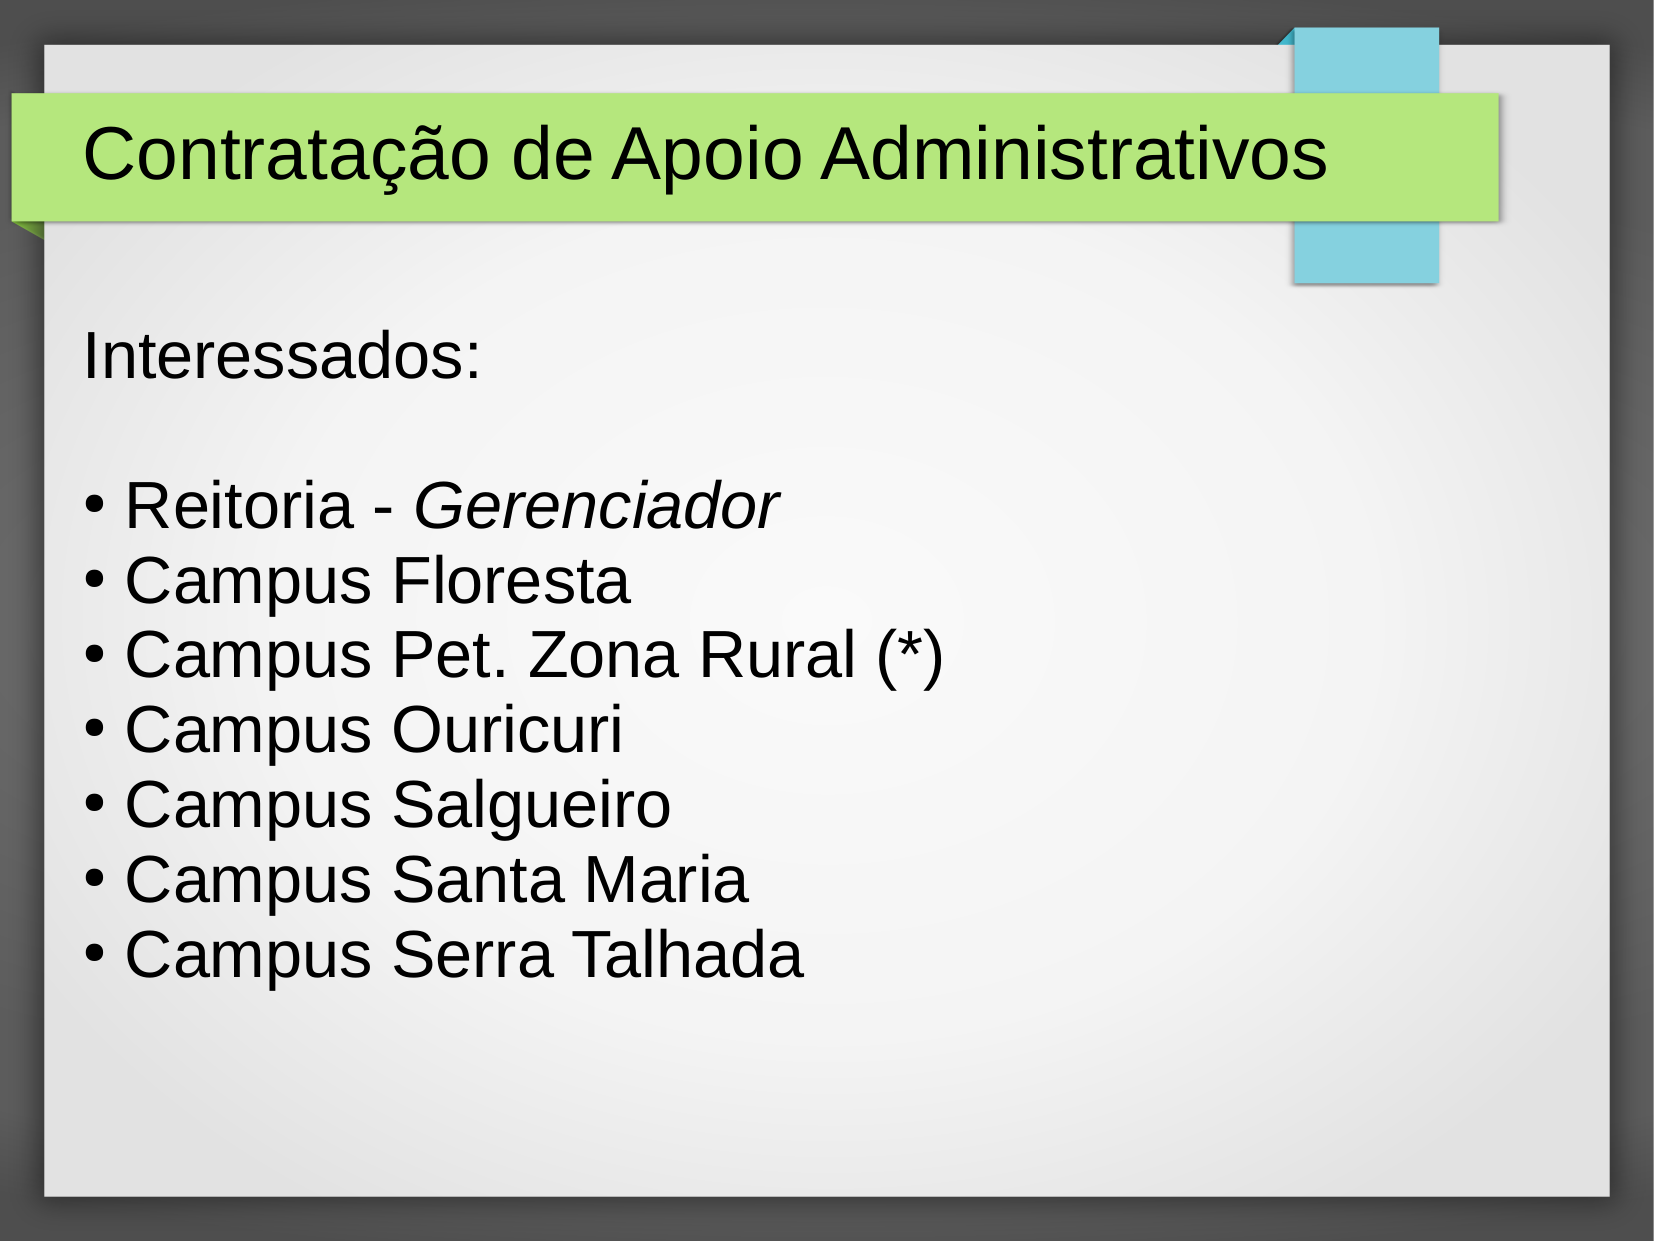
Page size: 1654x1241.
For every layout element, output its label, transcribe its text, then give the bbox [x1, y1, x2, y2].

subtitle Interessados: Reitoria - Gerenciador Campus Floresta Campus Pet. Zona Rural (*) Campus Ouricuri Campus Salgueiro Campus Santa Maria Campus Serra Talhada [82, 295, 1571, 1015]
picture [0, 0, 1654, 1241]
title Contratação de Apoio Administrativos [82, 69, 1371, 238]
